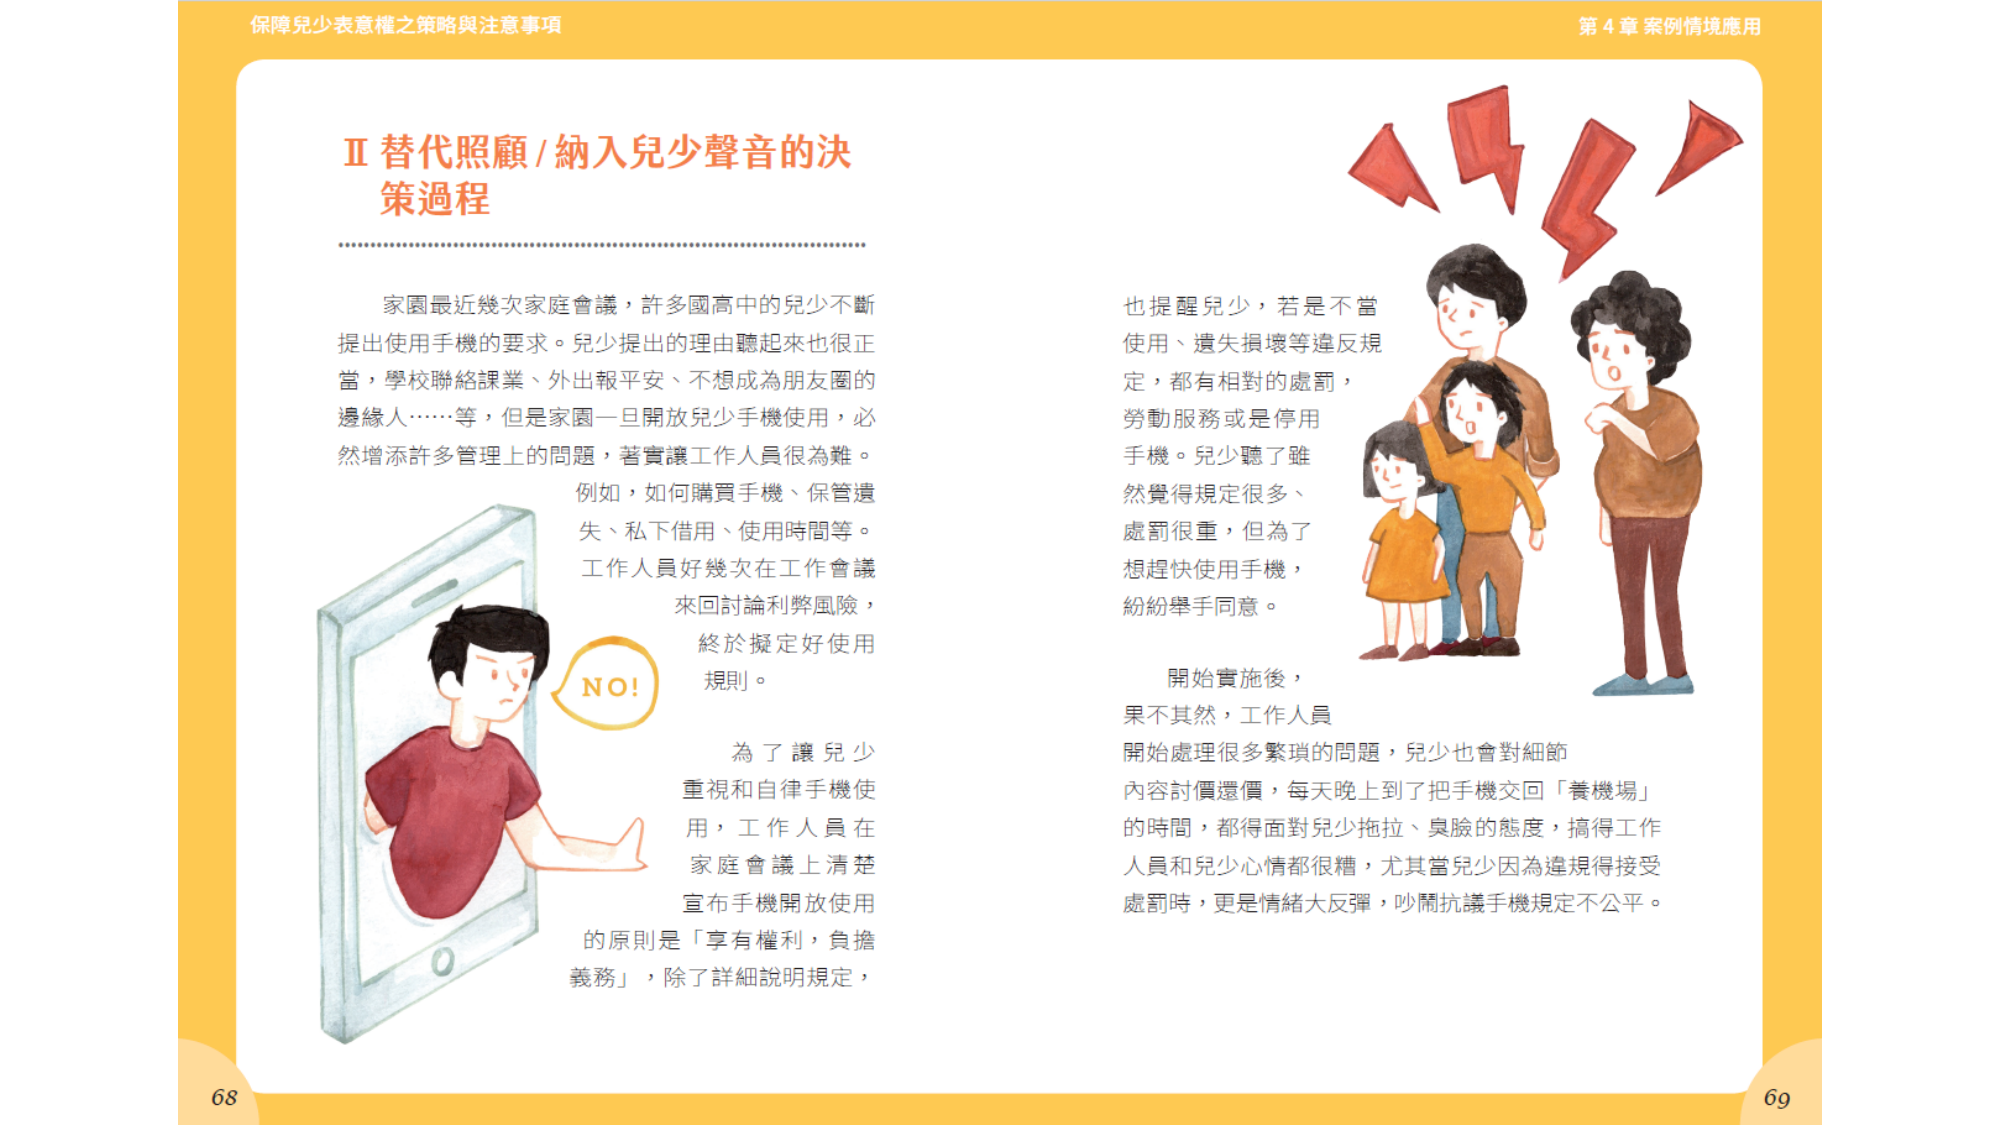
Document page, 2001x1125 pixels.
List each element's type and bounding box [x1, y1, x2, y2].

picture [178, 0, 1822, 1125]
